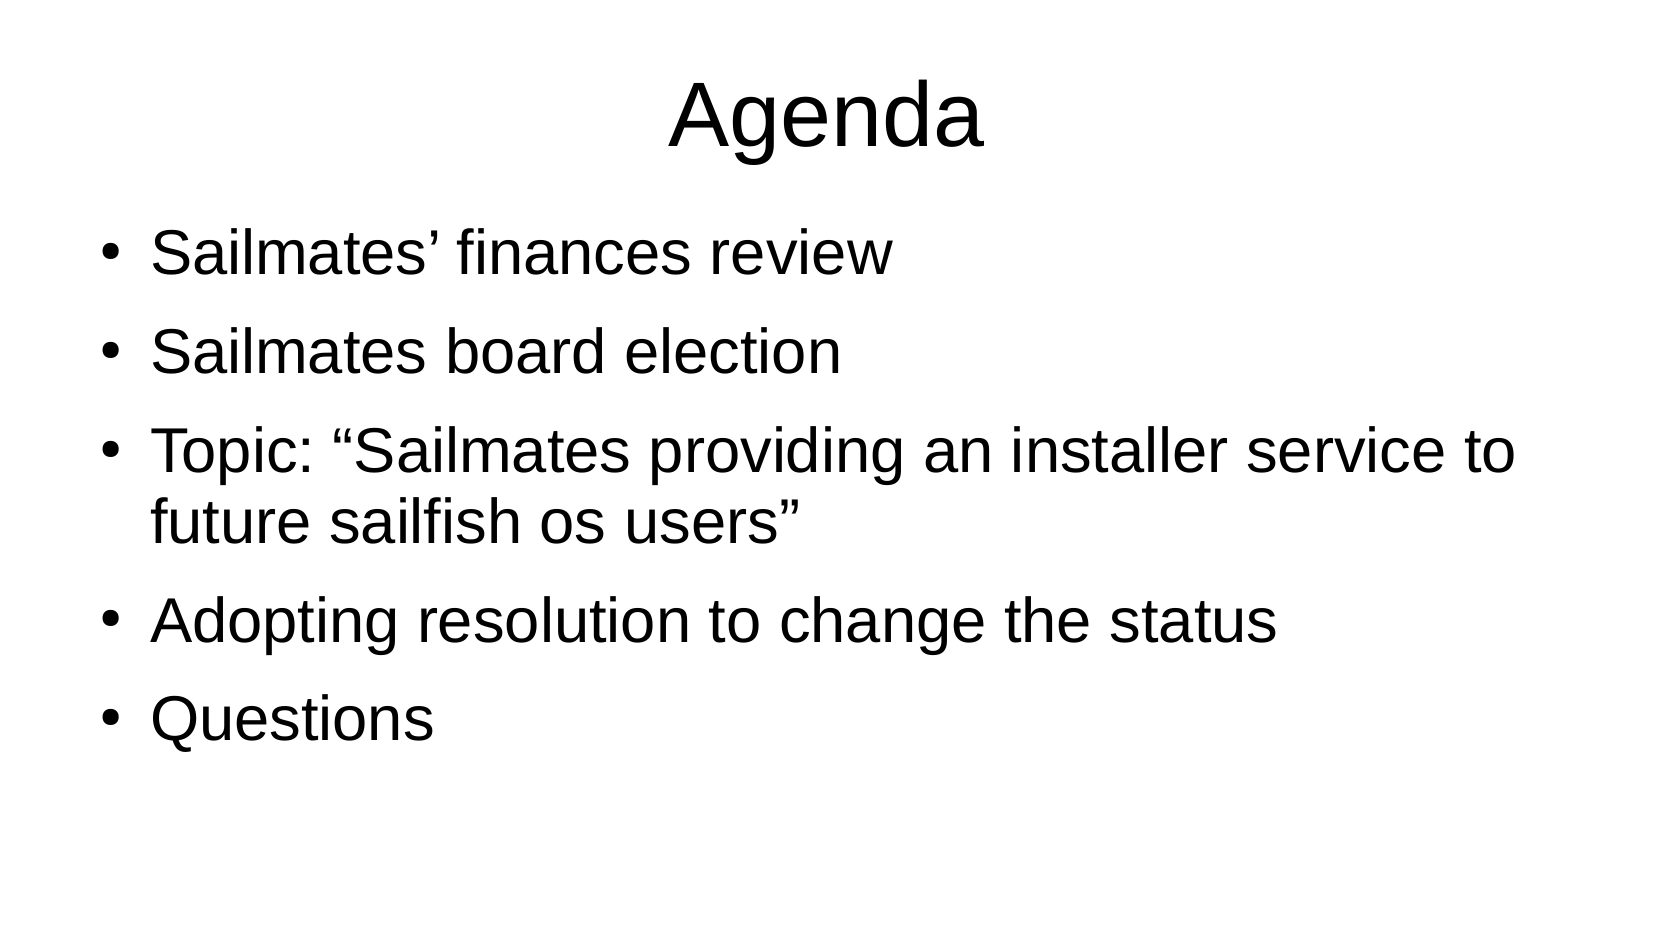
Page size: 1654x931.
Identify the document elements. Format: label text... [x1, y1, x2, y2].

list Sailmates’ finances review Sailmates board election Topic: “Sailmates providing an installer service to future sailfish os users” Adopting resolution to change the status Questions [82, 217, 1571, 758]
title Agenda [82, 37, 1571, 193]
